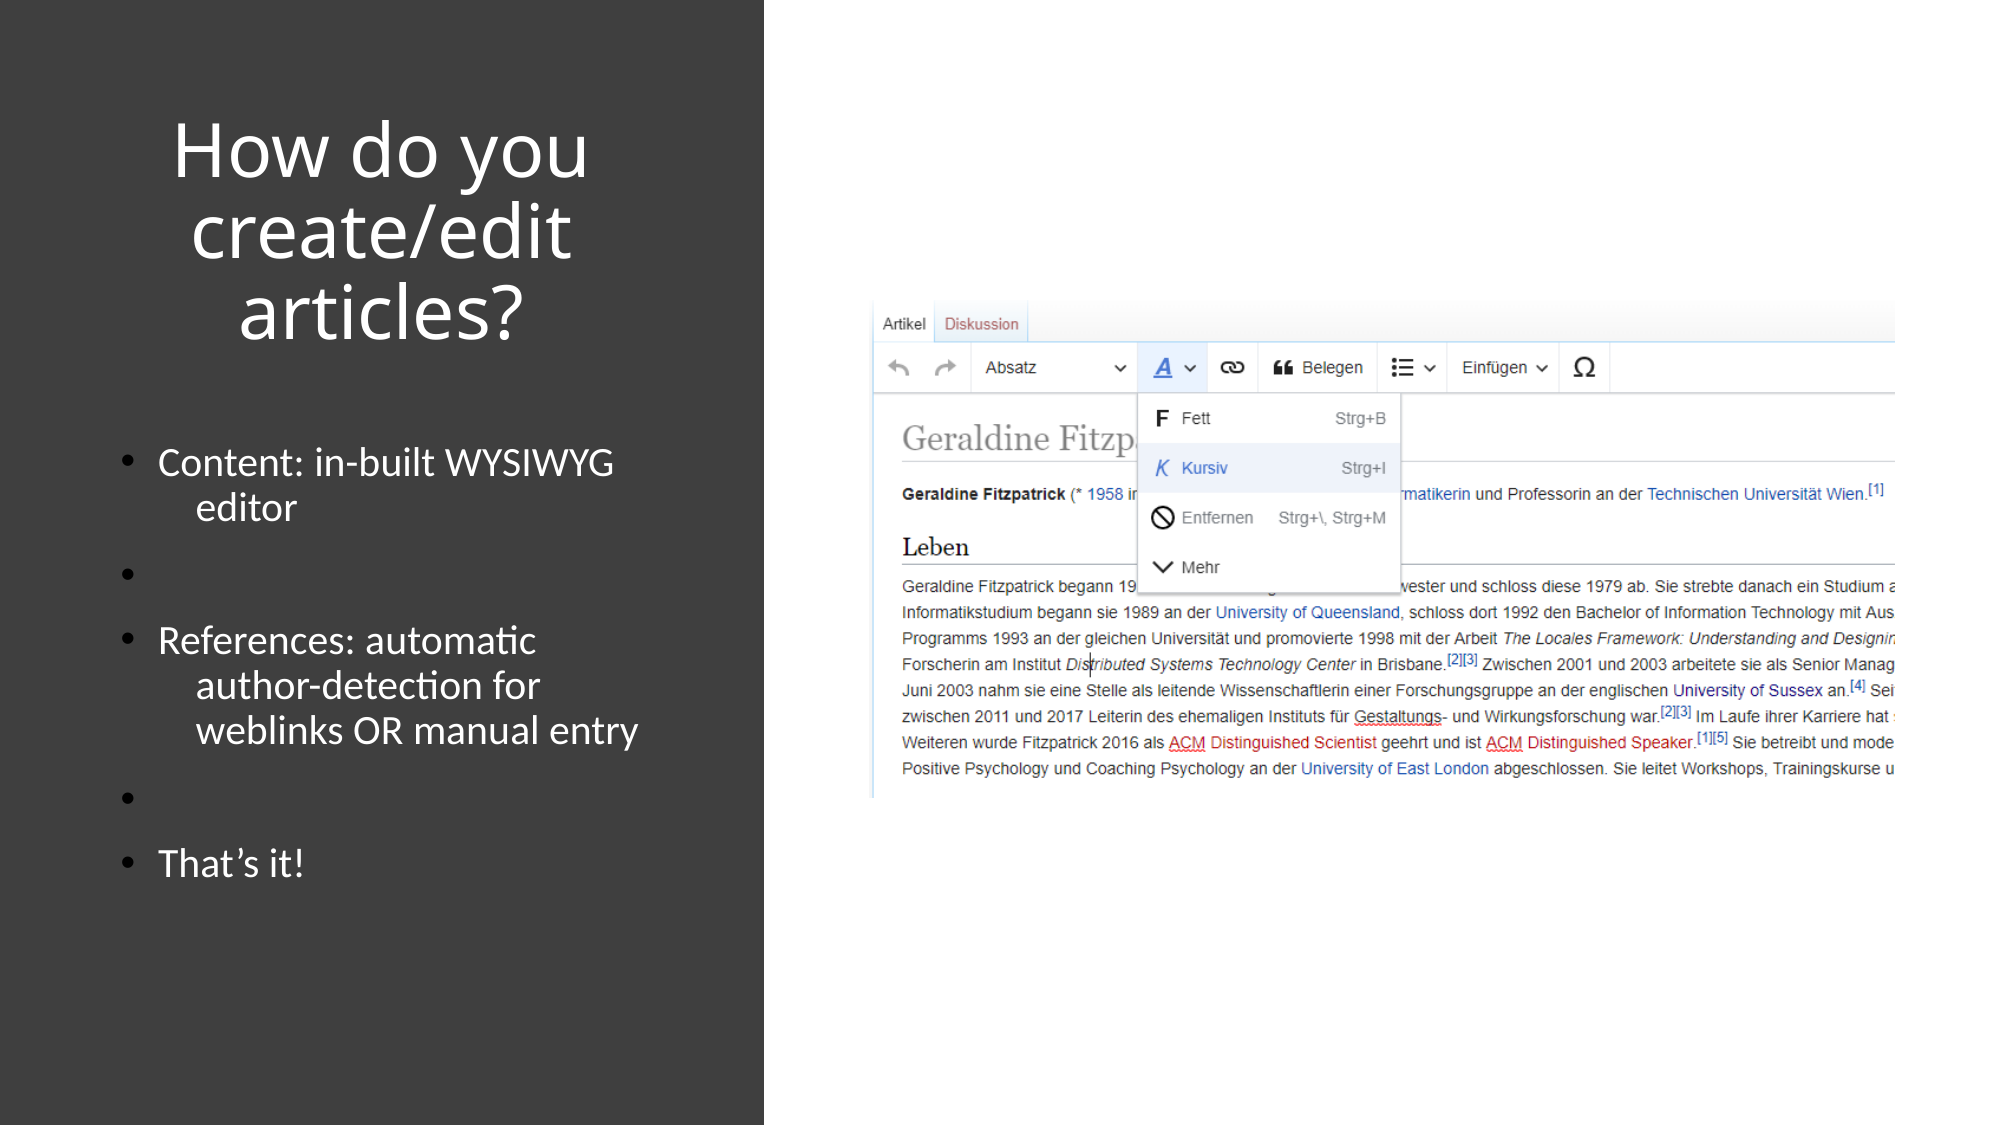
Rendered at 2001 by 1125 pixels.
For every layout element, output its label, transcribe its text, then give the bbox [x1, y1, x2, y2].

title How do you create/edit articles? [105, 102, 658, 366]
list Content: in-built WYSIWYG editor References: automatic author-detection for weblinks OR manual entry That’s it! [105, 432, 658, 994]
picture [869, 300, 1895, 798]
text_box [0, 0, 764, 1125]
